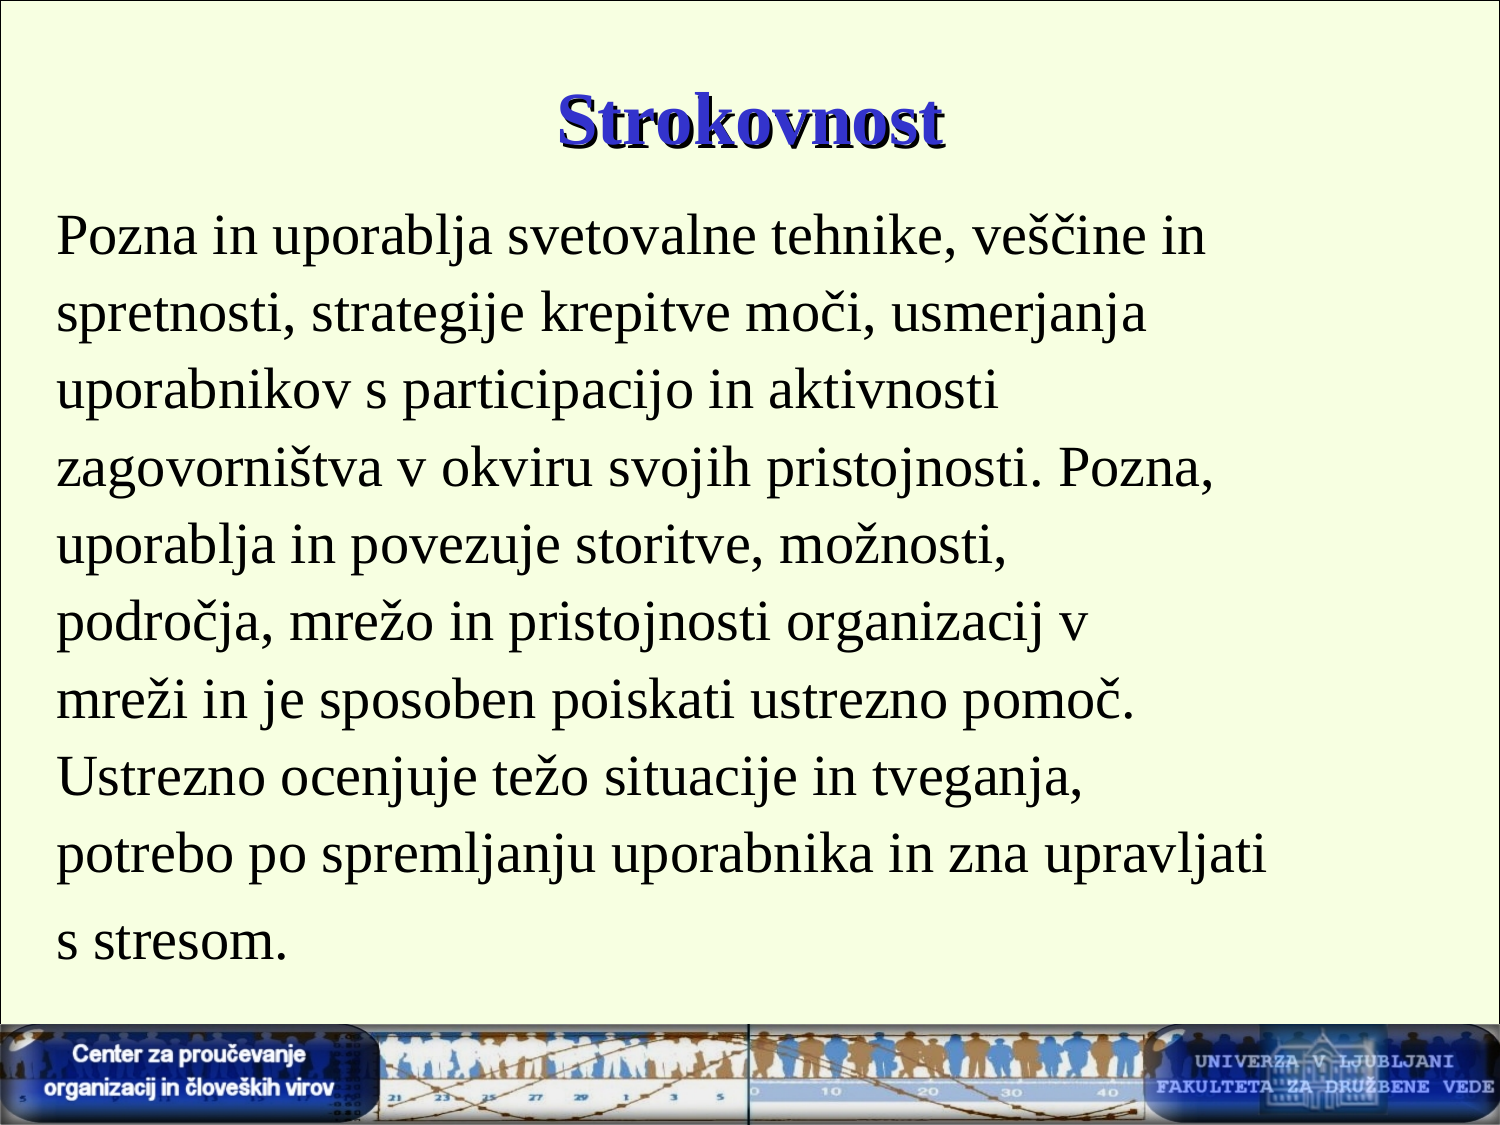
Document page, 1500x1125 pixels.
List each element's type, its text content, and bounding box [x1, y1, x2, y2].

list Pozna in uporablja svetovalne tehnike, veščine in spretnosti, strategije krepitve moči, usmerjanja uporabnikov s participacijo in aktivnosti zagovorništva v okviru svojih pristojnosti. Pozna, uporablja in povezuje storitve, možnosti, področja, mrežo in pristojnosti organizacij v mreži in je sposoben poiskati ustrezno pomoč. Ustrezno ocenjuje težo situacije in tveganja, potrebo po spremljanju uporabnika in zna upravljati s stresom. [41, 196, 1471, 1001]
picture [0, 1024, 1500, 1125]
title Strokovnost [112, 62, 1388, 196]
